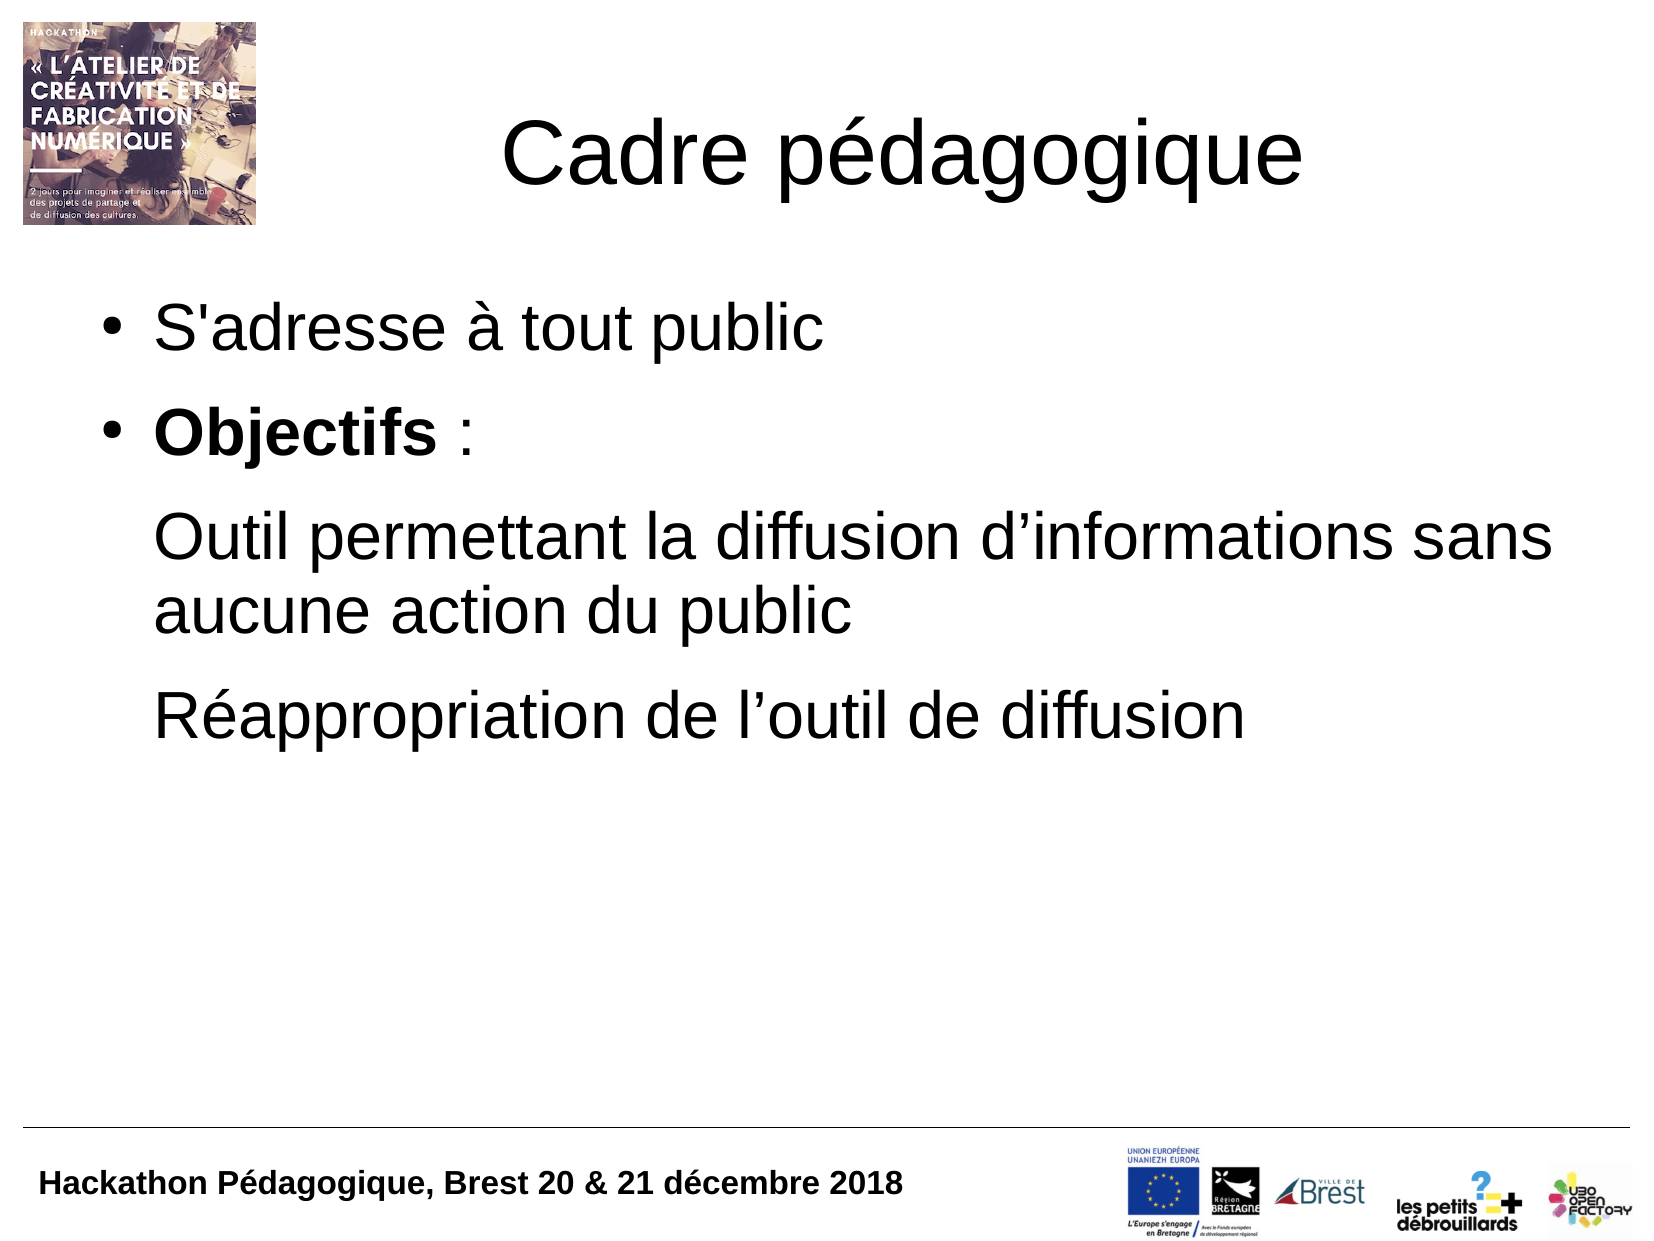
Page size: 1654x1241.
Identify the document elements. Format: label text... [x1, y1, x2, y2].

picture [23, 22, 256, 225]
list S'adresse à tout public Objectifs : Outil permettant la diffusion d’informations sans aucune action du public Réappropriation de l’outil de diffusion [82, 290, 1571, 1109]
picture [1120, 1137, 1642, 1241]
text_box Hackathon Pédagogique, Brest 20 & 21 décembre 2018 [23, 1157, 945, 1210]
title Cadre pédagogique [236, 49, 1571, 257]
